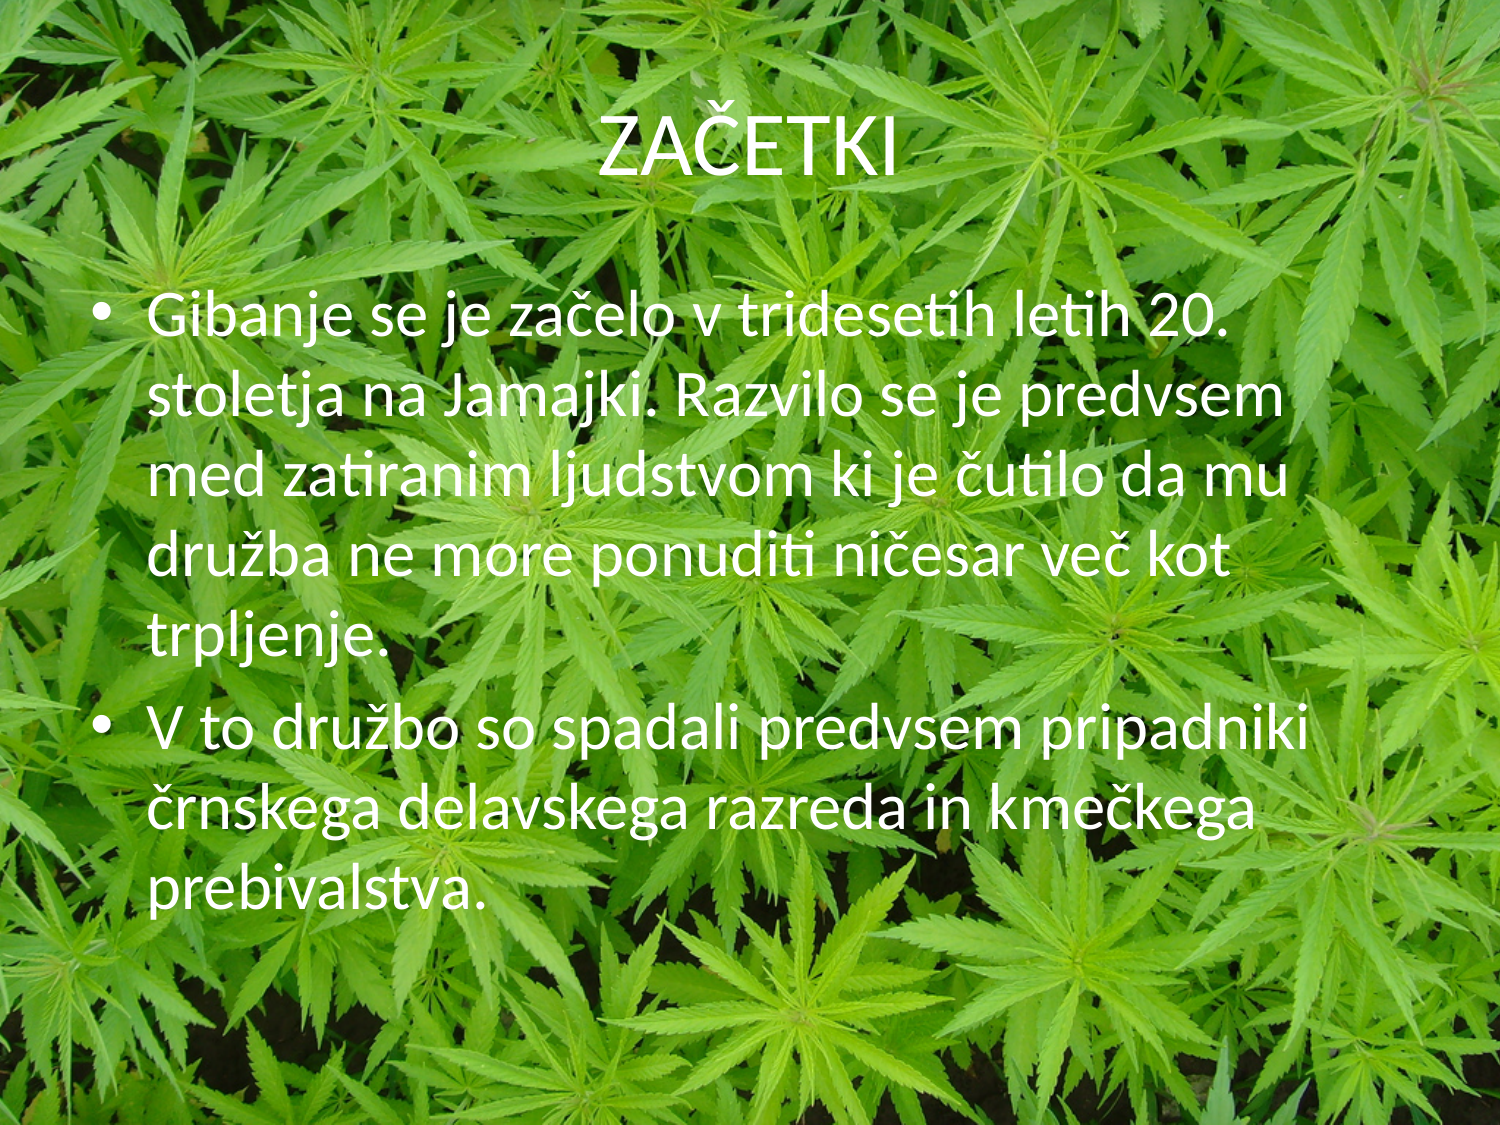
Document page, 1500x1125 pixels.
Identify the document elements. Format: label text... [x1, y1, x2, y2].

list Gibanje se je začelo v tridesetih letih 20. stoletja na Jamajki. Razvilo se je predvsem med zatiranim ljudstvom ki je čutilo da mu družba ne more ponuditi ničesar več kot trpljenje. V to družbo so spadali predvsem pripadniki črnskega delavskega razreda in kmečkega prebivalstva. [75, 262, 1425, 1005]
picture [0, 0, 1500, 1125]
title ZAČETKI [75, 45, 1425, 233]
